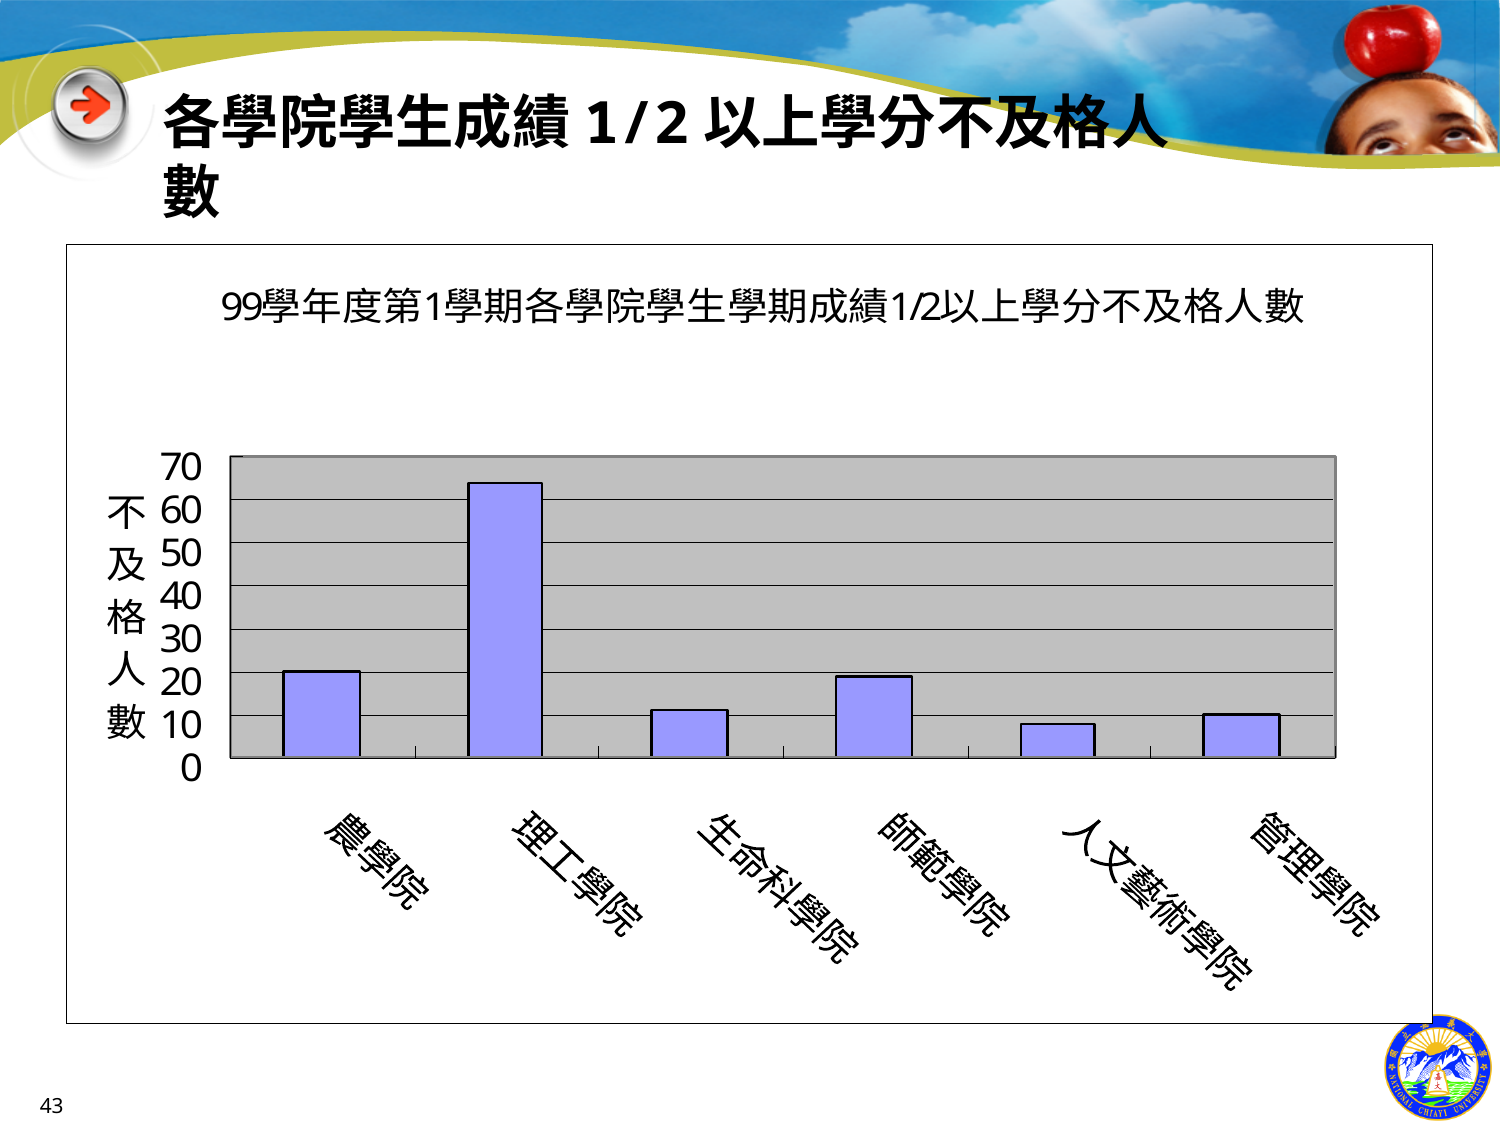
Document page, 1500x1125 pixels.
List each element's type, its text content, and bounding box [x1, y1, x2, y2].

text_box [24, 1084, 376, 1125]
chart [53, 231, 1447, 1035]
title 各學院學生成績1/2以上學分不及格人數 [147, 78, 1235, 171]
